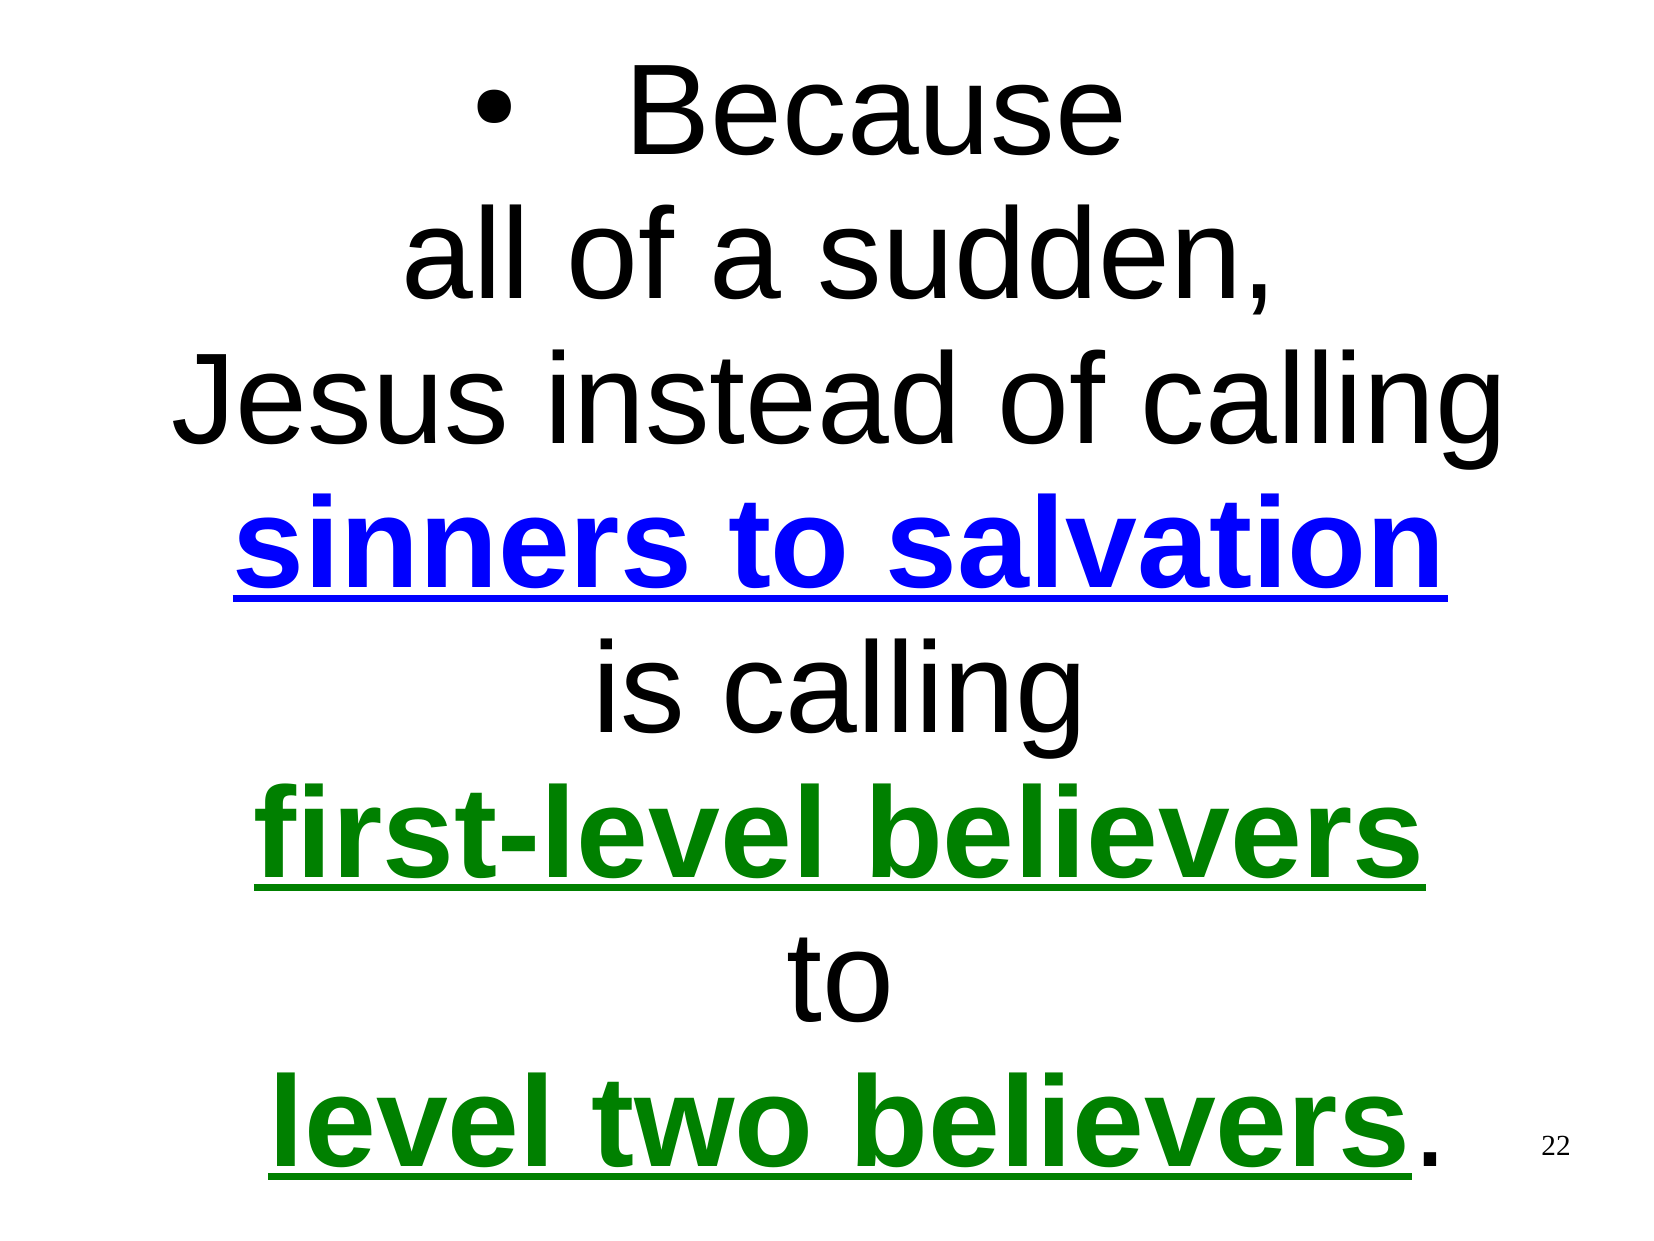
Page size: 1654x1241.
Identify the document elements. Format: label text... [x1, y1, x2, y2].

list Because all of a sudden, Jesus instead of calling sinners to salvation is calling first-level believers to level two believers. [37, 37, 1613, 1201]
